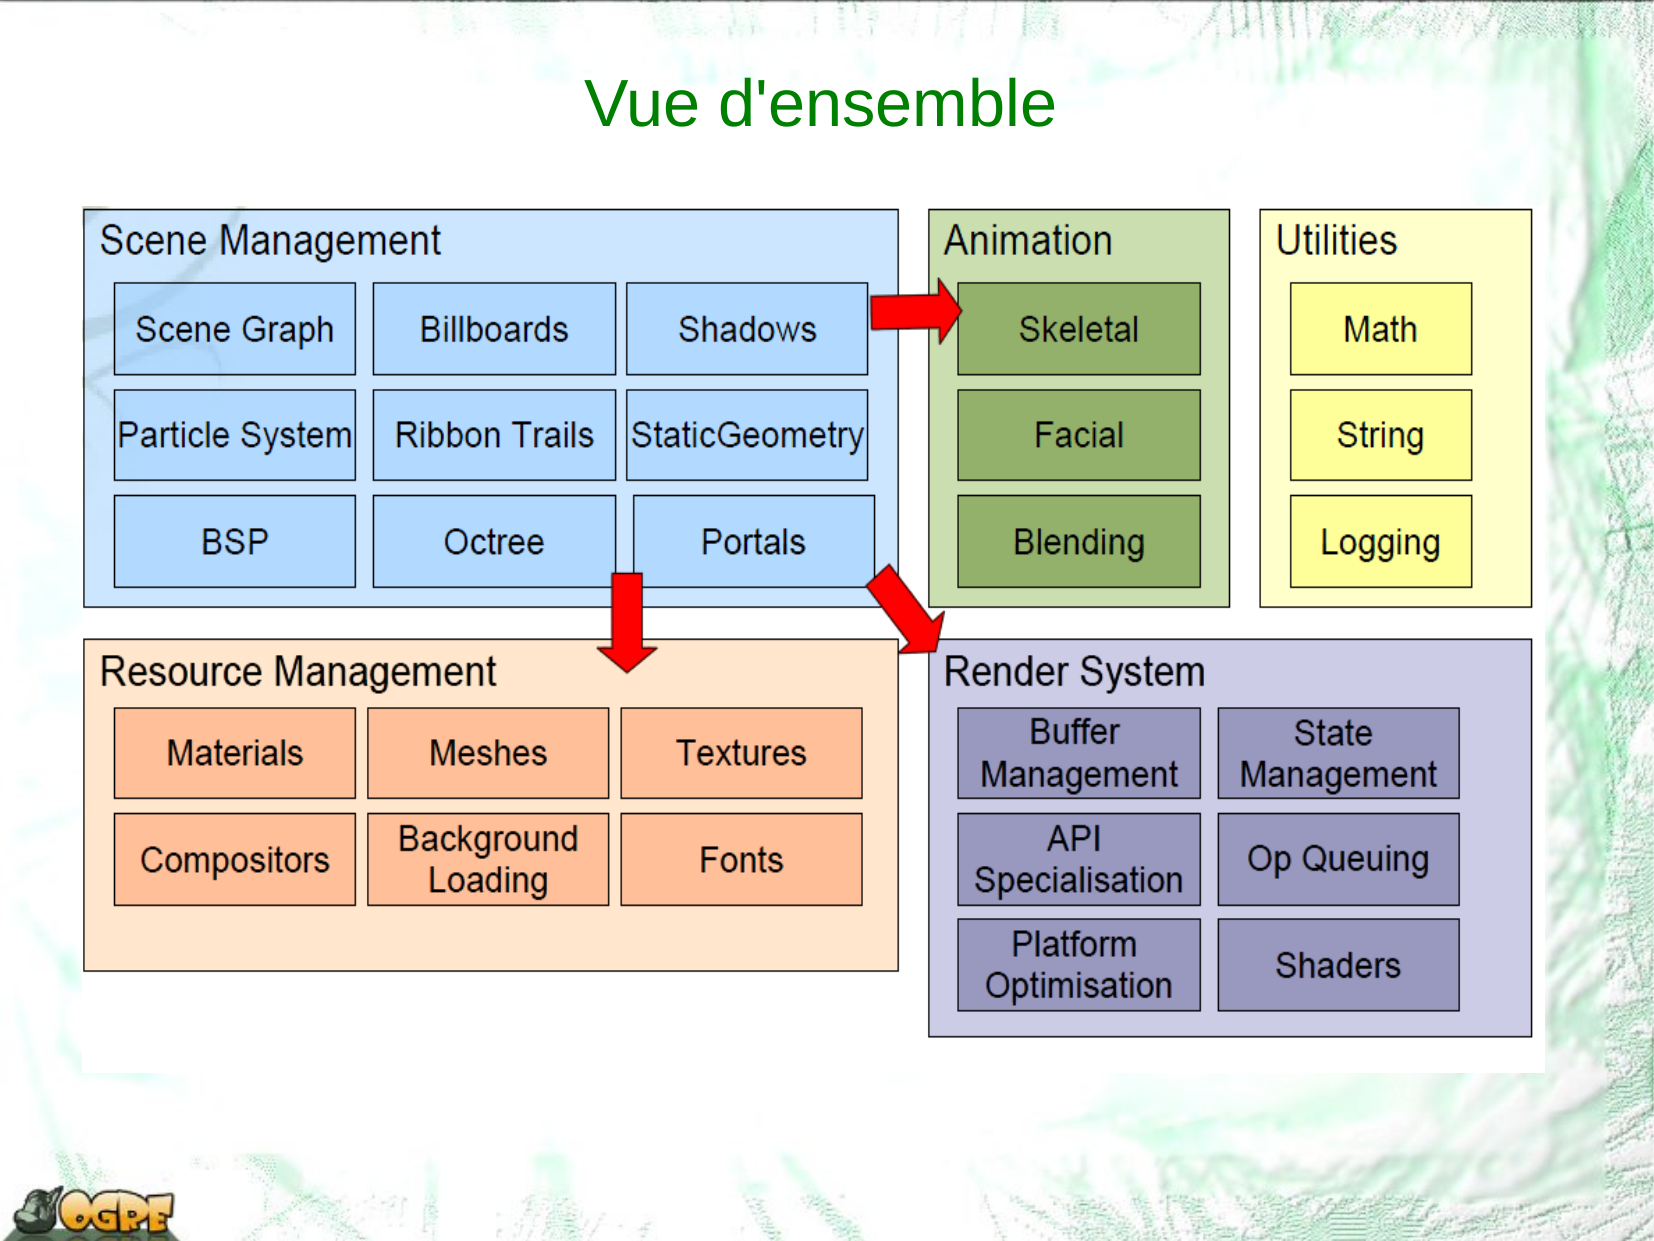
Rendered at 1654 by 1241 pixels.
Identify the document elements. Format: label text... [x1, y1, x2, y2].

title Vue d'ensemble [76, 0, 1565, 207]
picture [0, 0, 1654, 1241]
